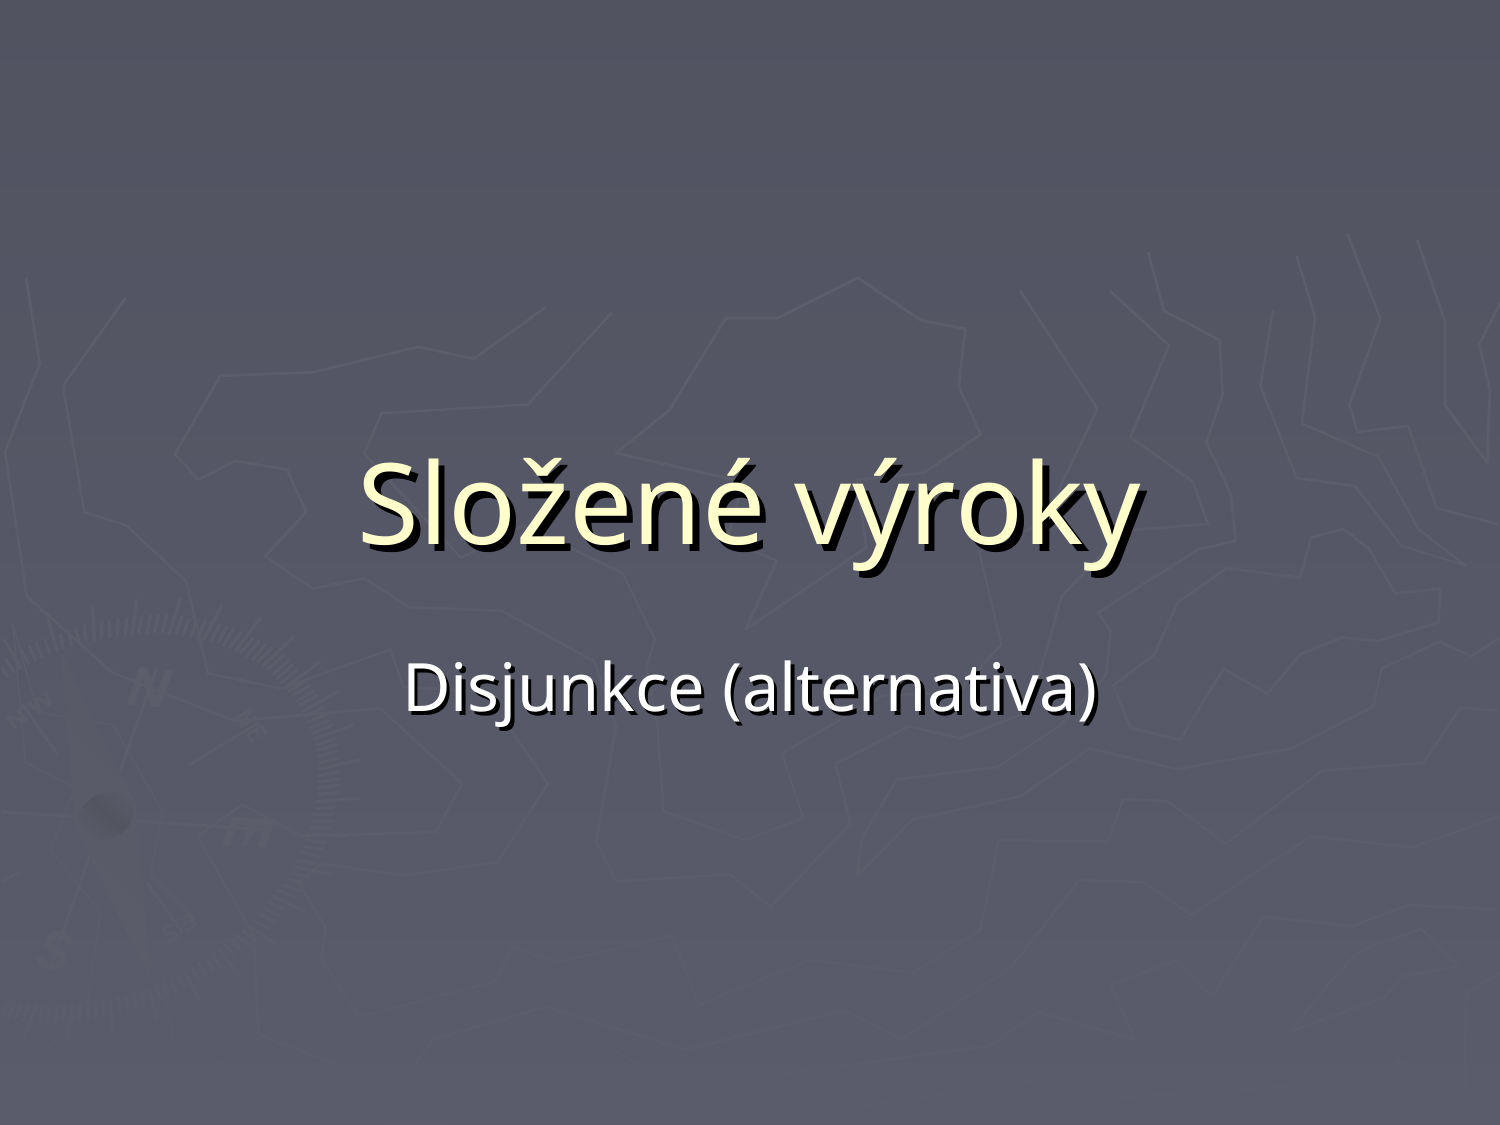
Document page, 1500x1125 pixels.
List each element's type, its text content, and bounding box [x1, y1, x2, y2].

title Složené výroky [112, 289, 1388, 575]
subtitle Disjunkce (alternativa) [225, 637, 1276, 926]
